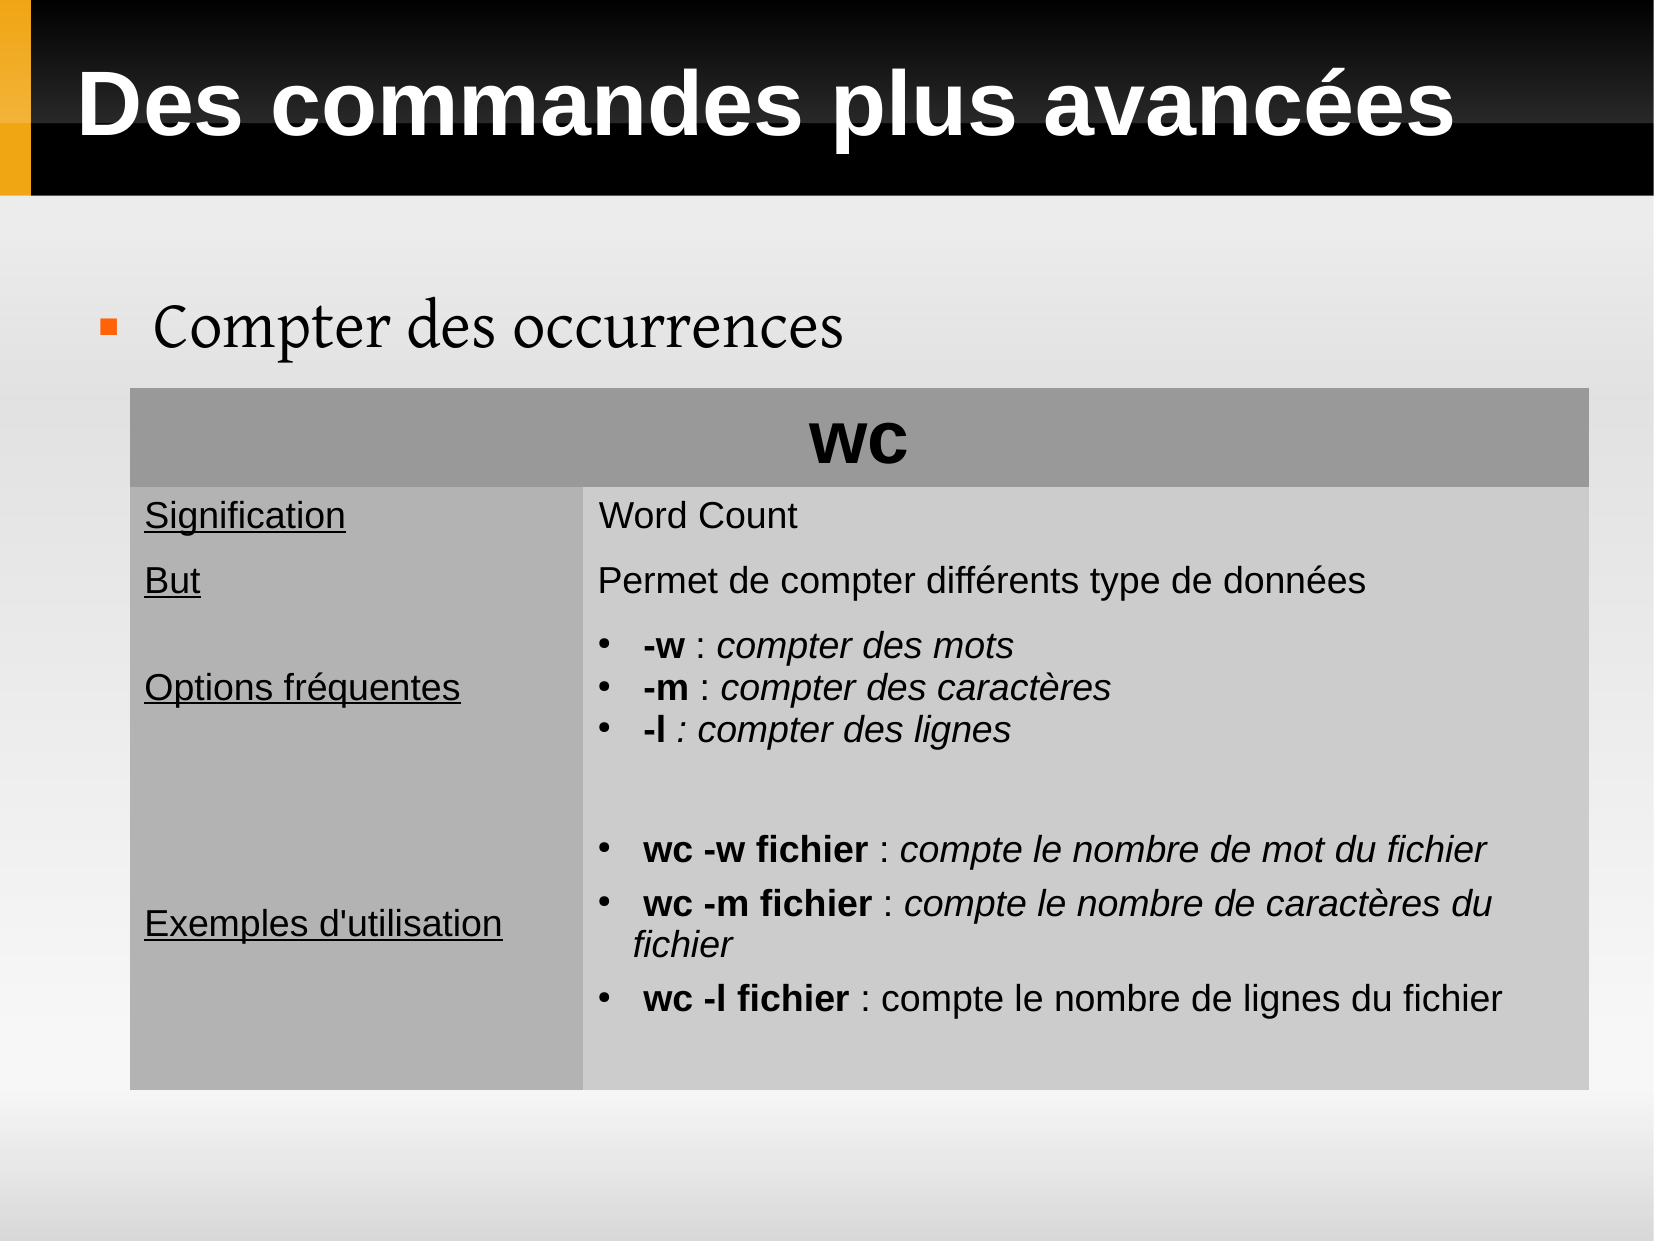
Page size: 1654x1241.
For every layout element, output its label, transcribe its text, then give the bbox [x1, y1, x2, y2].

table_cell Signification [130, 487, 583, 545]
table_cell Options fréquentes [130, 616, 583, 758]
table_cell wc -w fichier : compte le nombre de mot du fichier wc -m fichier : compte le nombre de caractères du fichier wc -l fichier : compte le nombre de lignes du fichier [583, 758, 1589, 1090]
title Des commandes plus avancées [76, 0, 1565, 208]
table_header wc [130, 388, 1589, 487]
list Compter des occurrences [82, 290, 1571, 1109]
table_cell Word Count [583, 487, 1589, 545]
table_cell -w : compter des mots -m : compter des caractères -l : compter des lignes [583, 616, 1589, 758]
table_cell Permet de compter différents type de données [583, 545, 1589, 616]
table_cell But [130, 545, 583, 616]
table_cell Exemples d'utilisation [130, 758, 583, 1090]
picture [0, 0, 1654, 1241]
